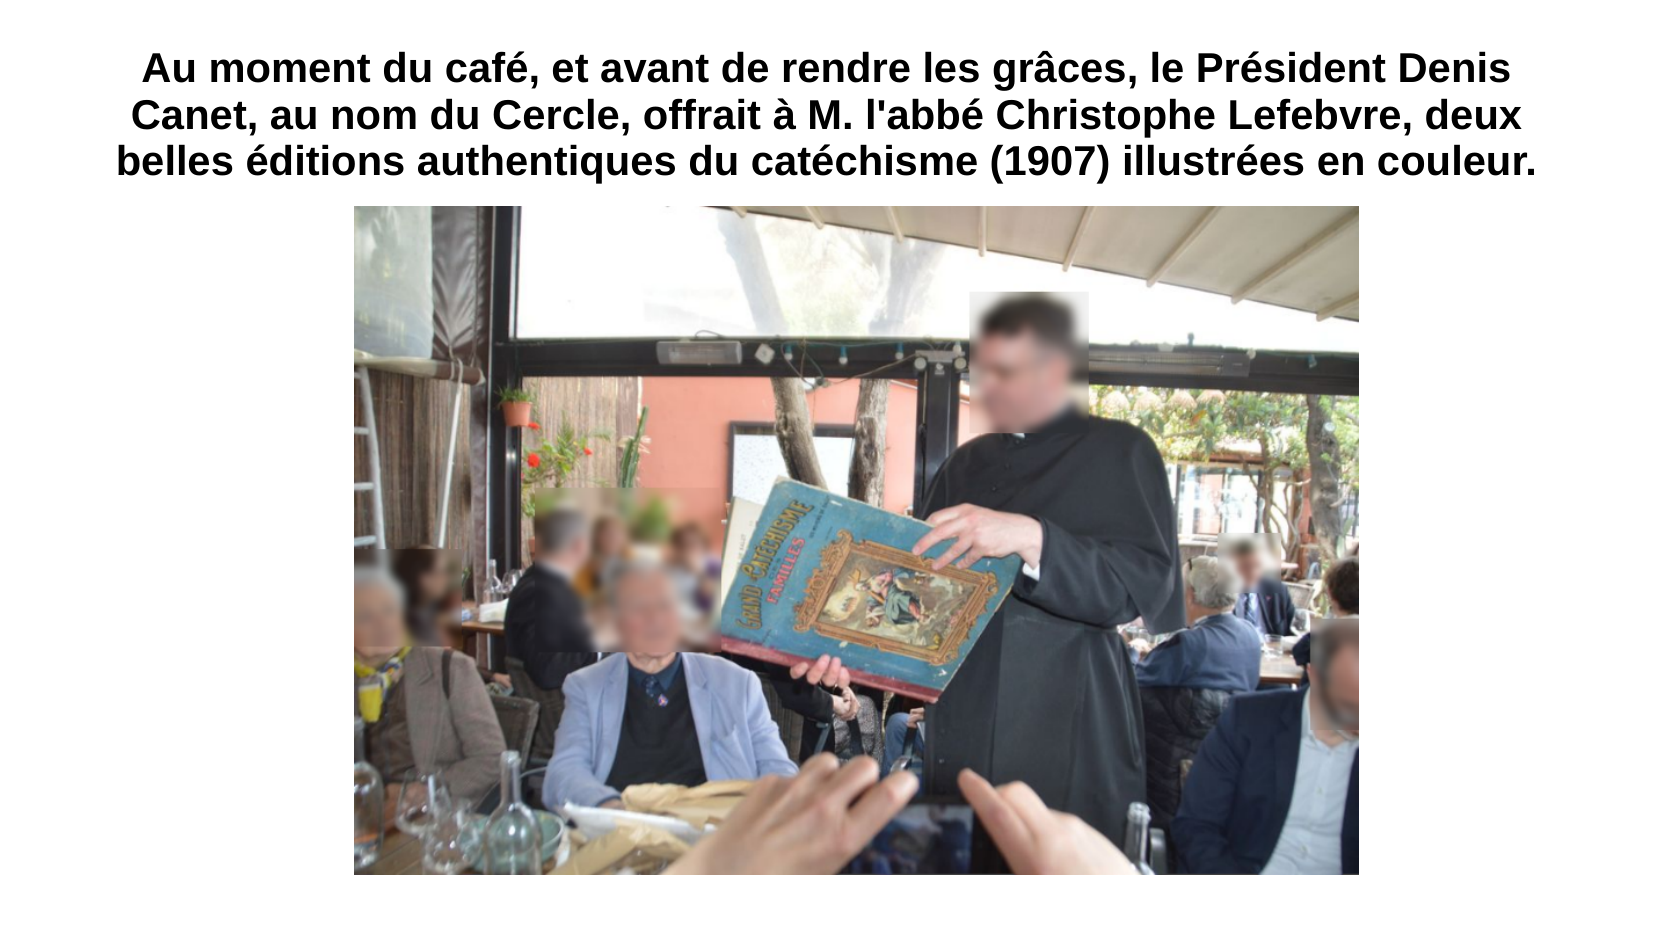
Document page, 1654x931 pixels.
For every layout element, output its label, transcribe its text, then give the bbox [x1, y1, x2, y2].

title Au moment du café, et avant de rendre les grâces, le Président Denis Canet, au nom du Cercle, offrait à M. l'abbé Christophe Lefebvre, deux belles éditions authentiques du catéchisme (1907) illustrées en couleur. [82, 37, 1571, 193]
picture [354, 206, 1359, 875]
